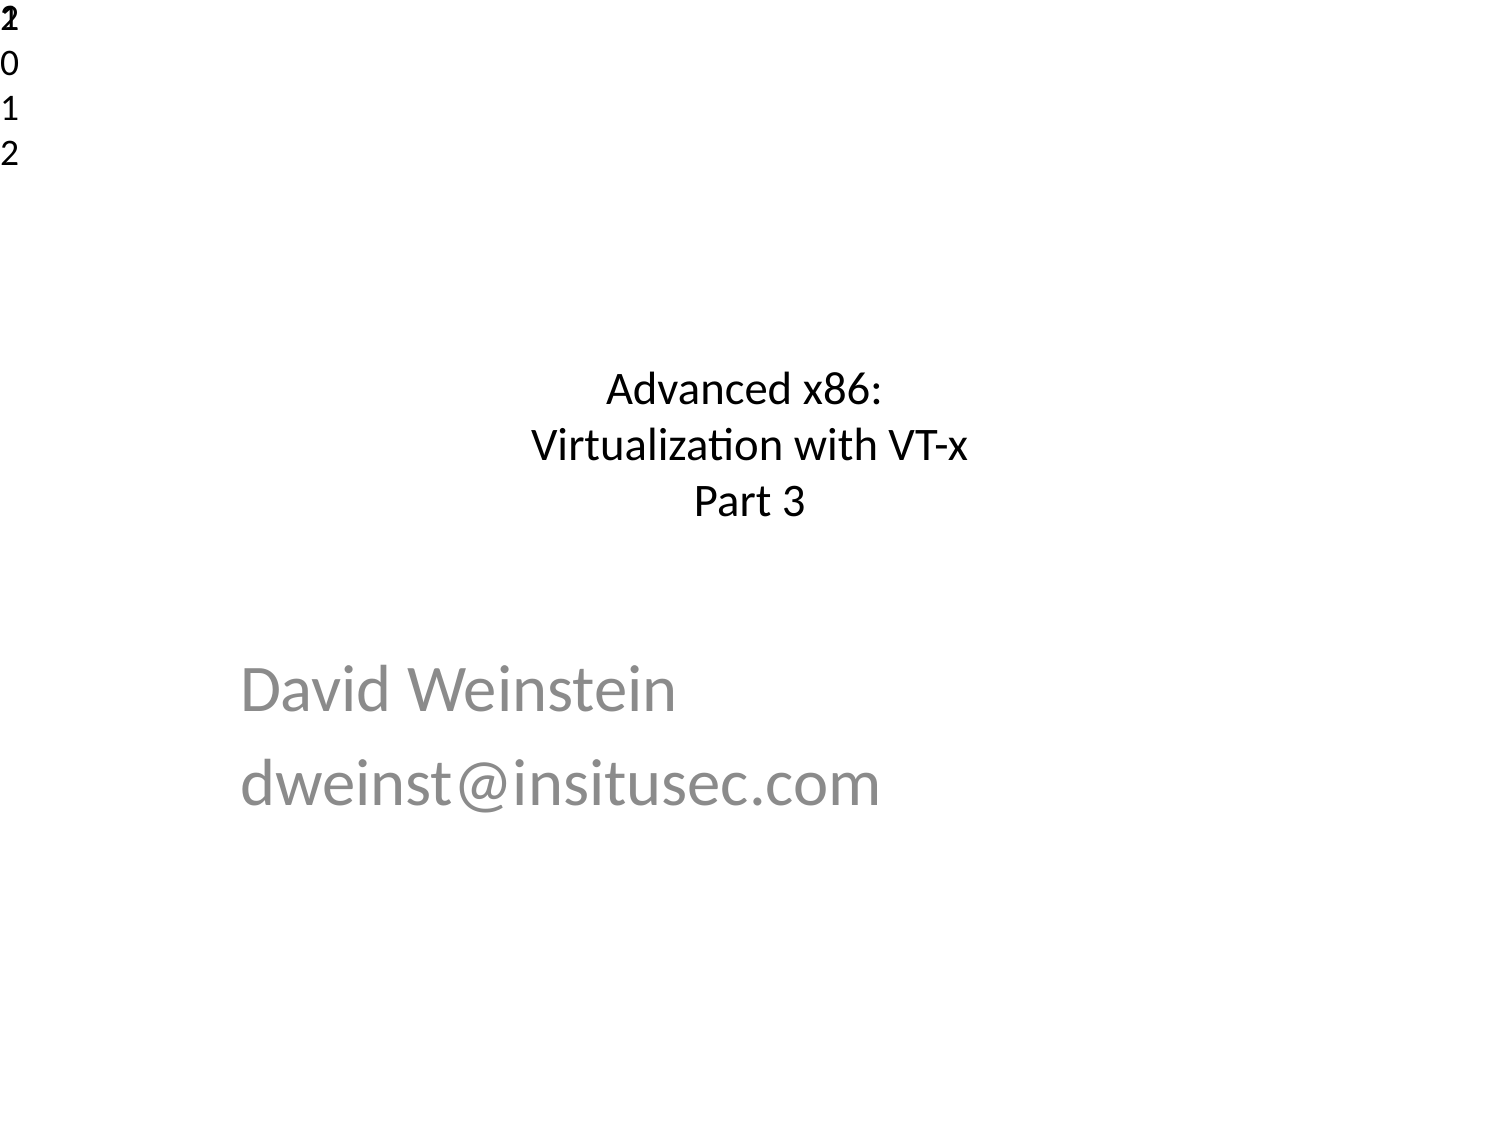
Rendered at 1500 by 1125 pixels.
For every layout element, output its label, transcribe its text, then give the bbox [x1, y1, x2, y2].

subtitle David Weinstein dweinst@insitusec.com [225, 637, 1275, 925]
title Advanced x86: Virtualization with VT-x Part 3 [112, 349, 1388, 591]
